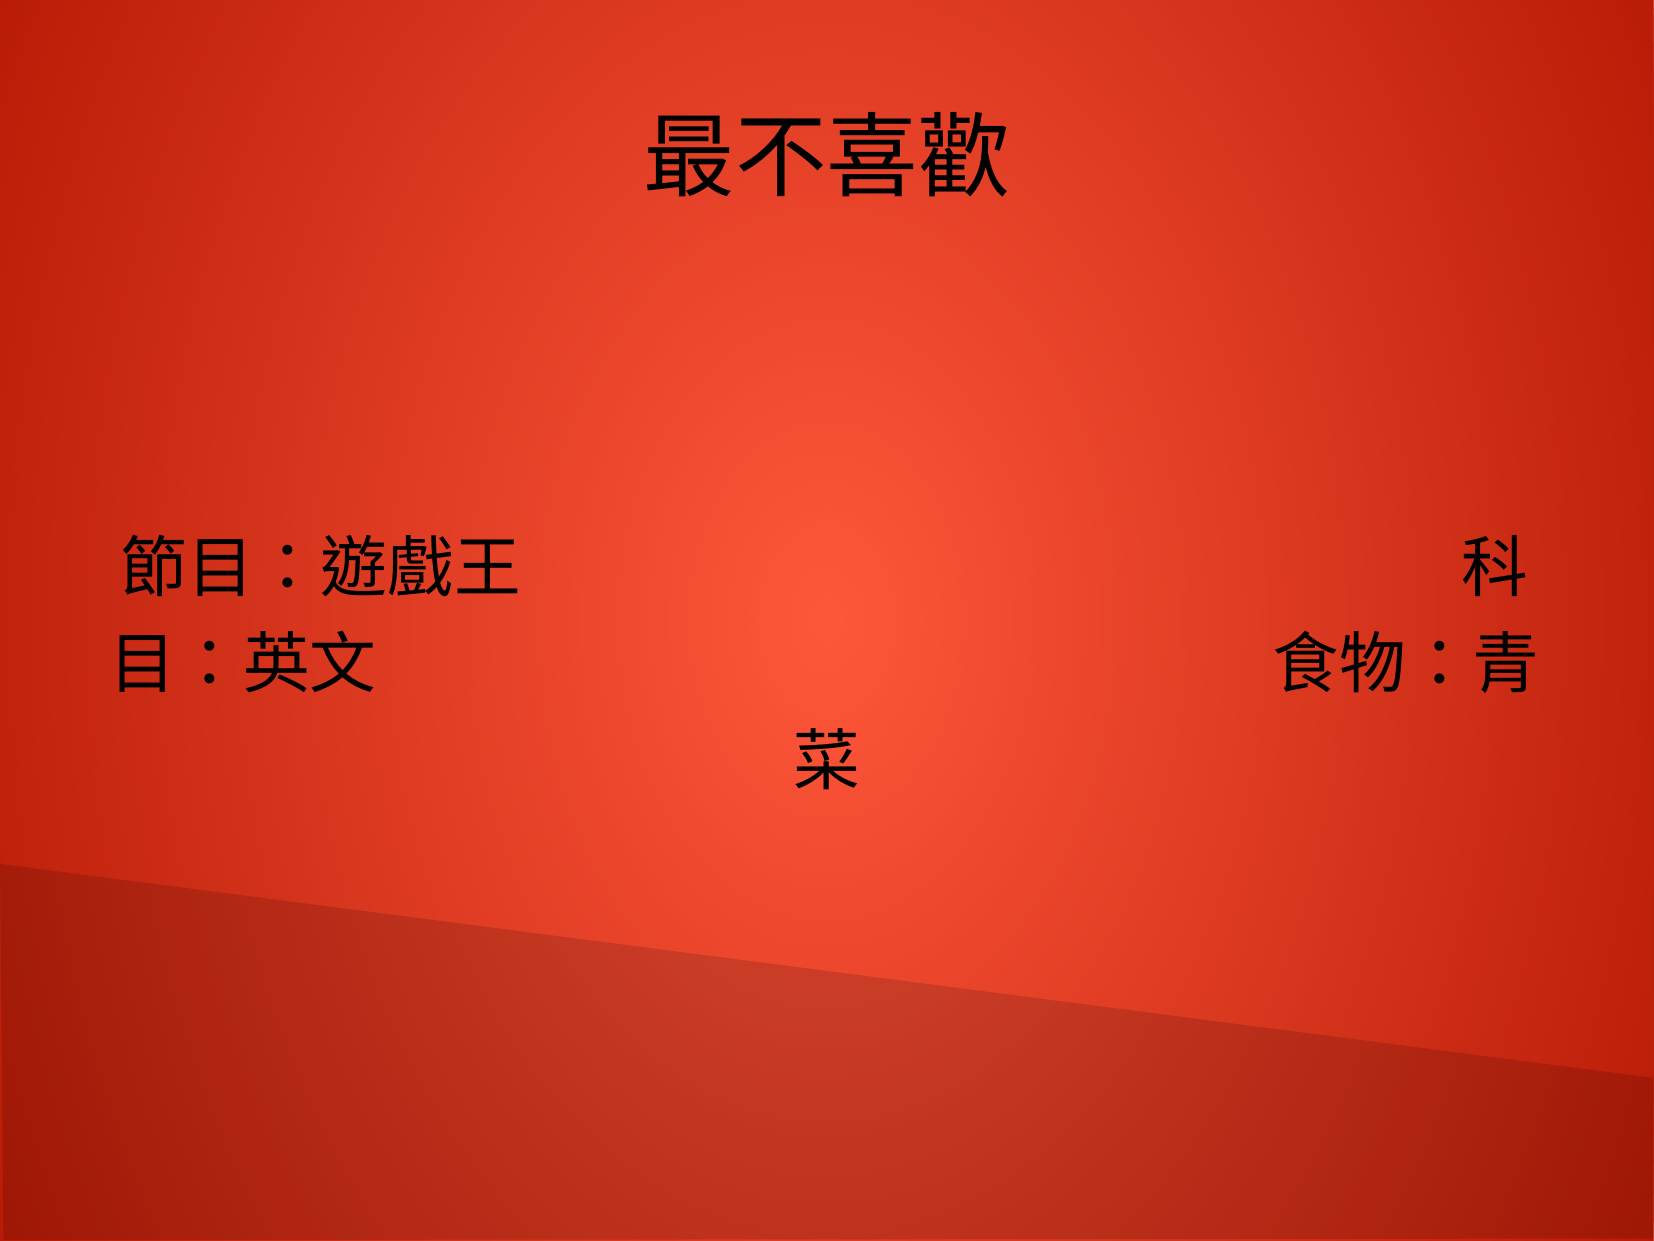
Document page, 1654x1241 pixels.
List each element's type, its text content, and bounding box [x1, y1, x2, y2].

subtitle 節目：遊戲王 科目：英文 食物：青菜 [82, 299, 1571, 1019]
title 最不喜歡 [82, 47, 1571, 252]
